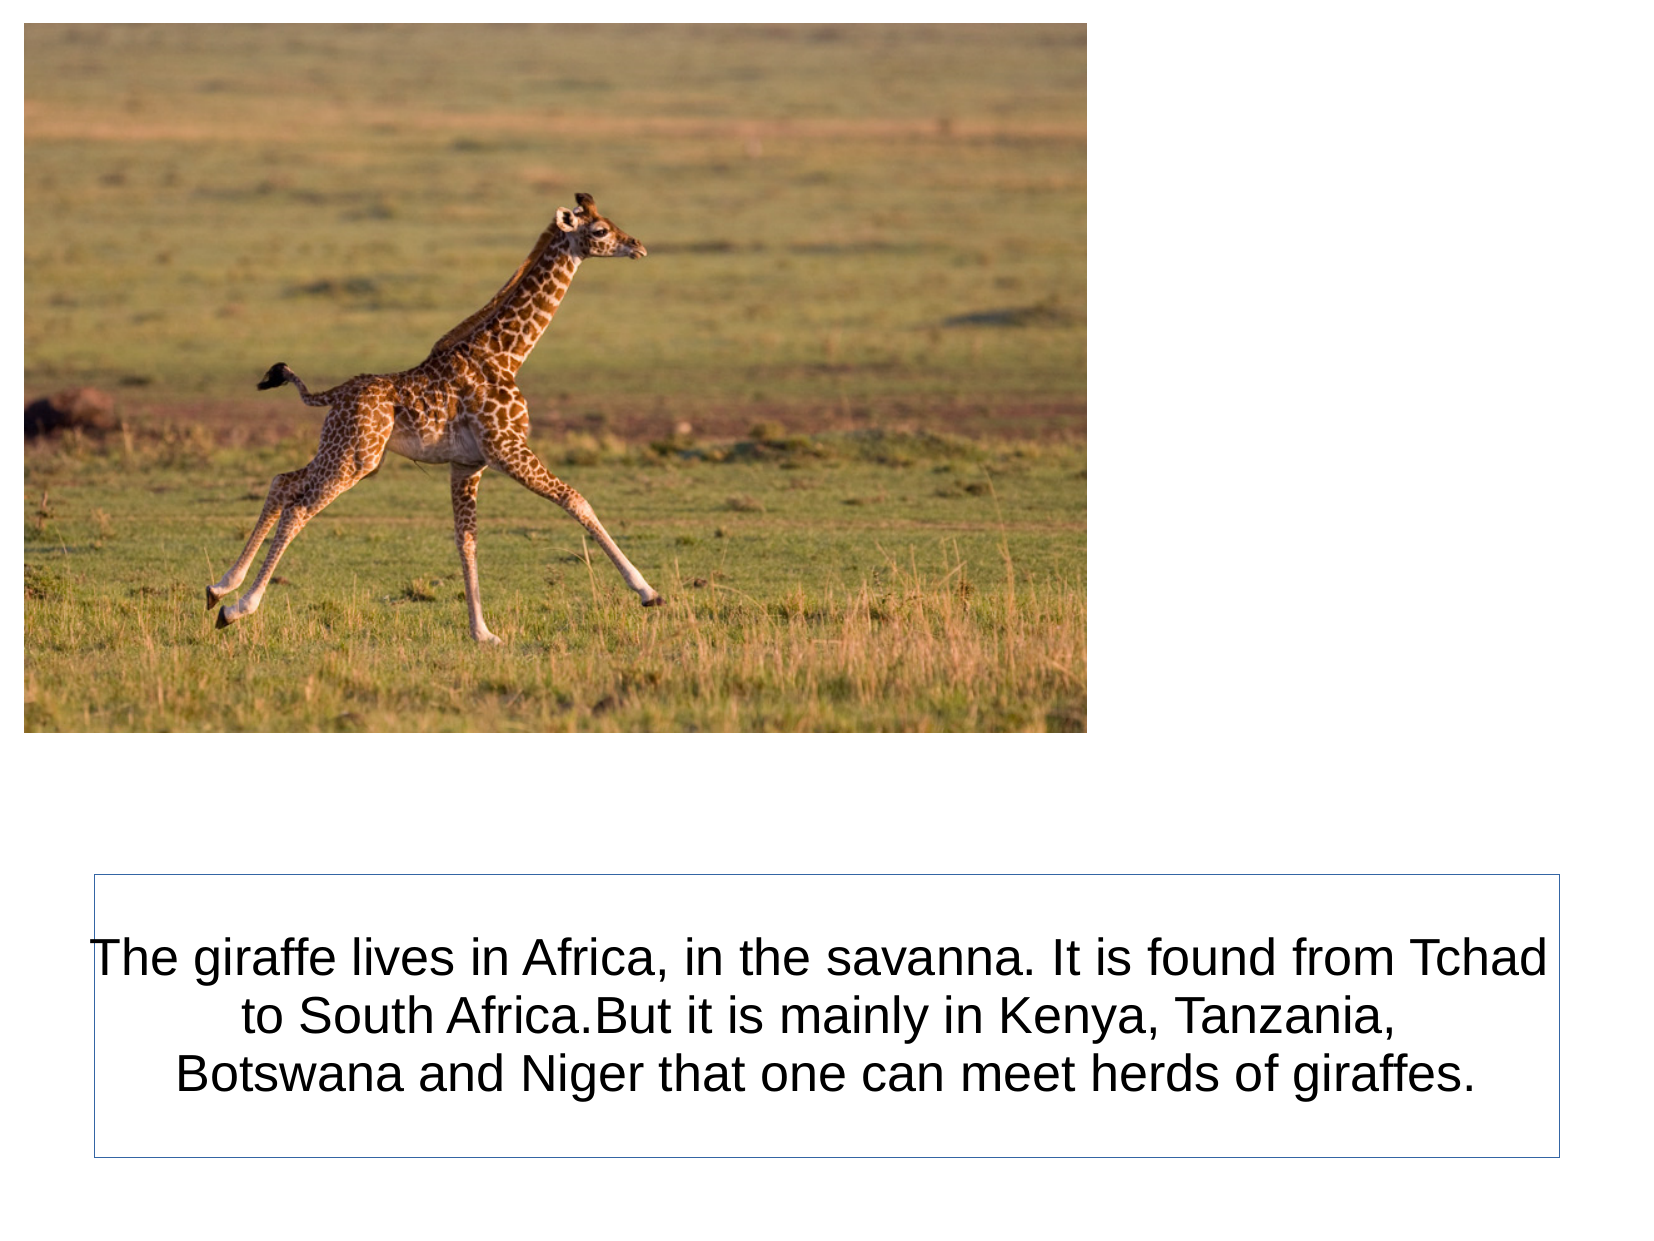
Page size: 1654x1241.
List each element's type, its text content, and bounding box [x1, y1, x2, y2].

text_box The giraffe lives in Africa, in the savanna. It is found from Tchad to South Africa.But it is mainly in Kenya, Tanzania, Botswana and Niger that one can meet herds of giraffes. [94, 874, 1560, 1158]
picture [24, 23, 1087, 733]
